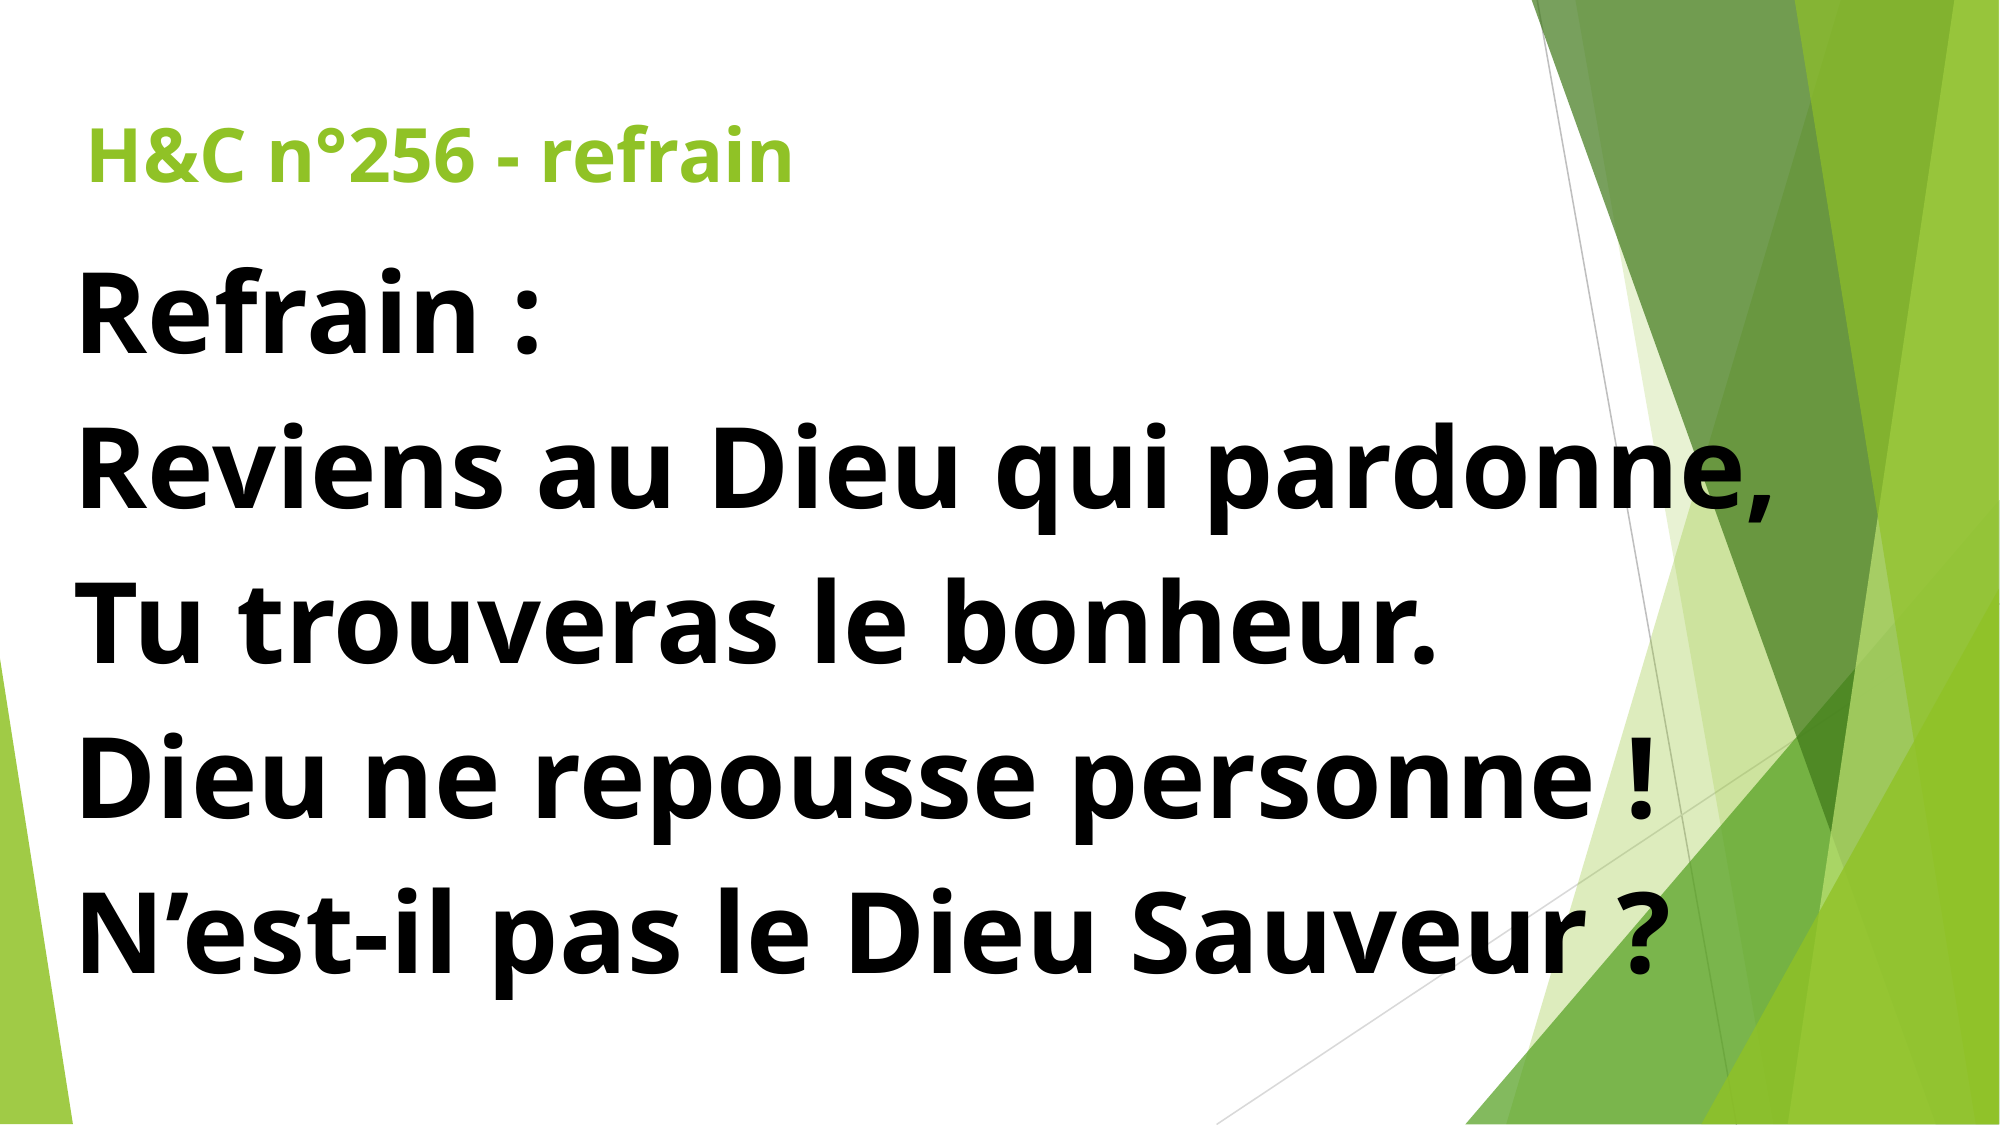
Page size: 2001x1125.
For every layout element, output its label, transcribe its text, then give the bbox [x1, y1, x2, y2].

text_box Refrain : Reviens au Dieu qui pardonne, Tu trouveras le bonheur. Dieu ne repousse personne ! N’est-il pas le Dieu Sauveur ? [59, 213, 1973, 1037]
text_box H&C n°256 - refrain [70, 99, 1522, 213]
